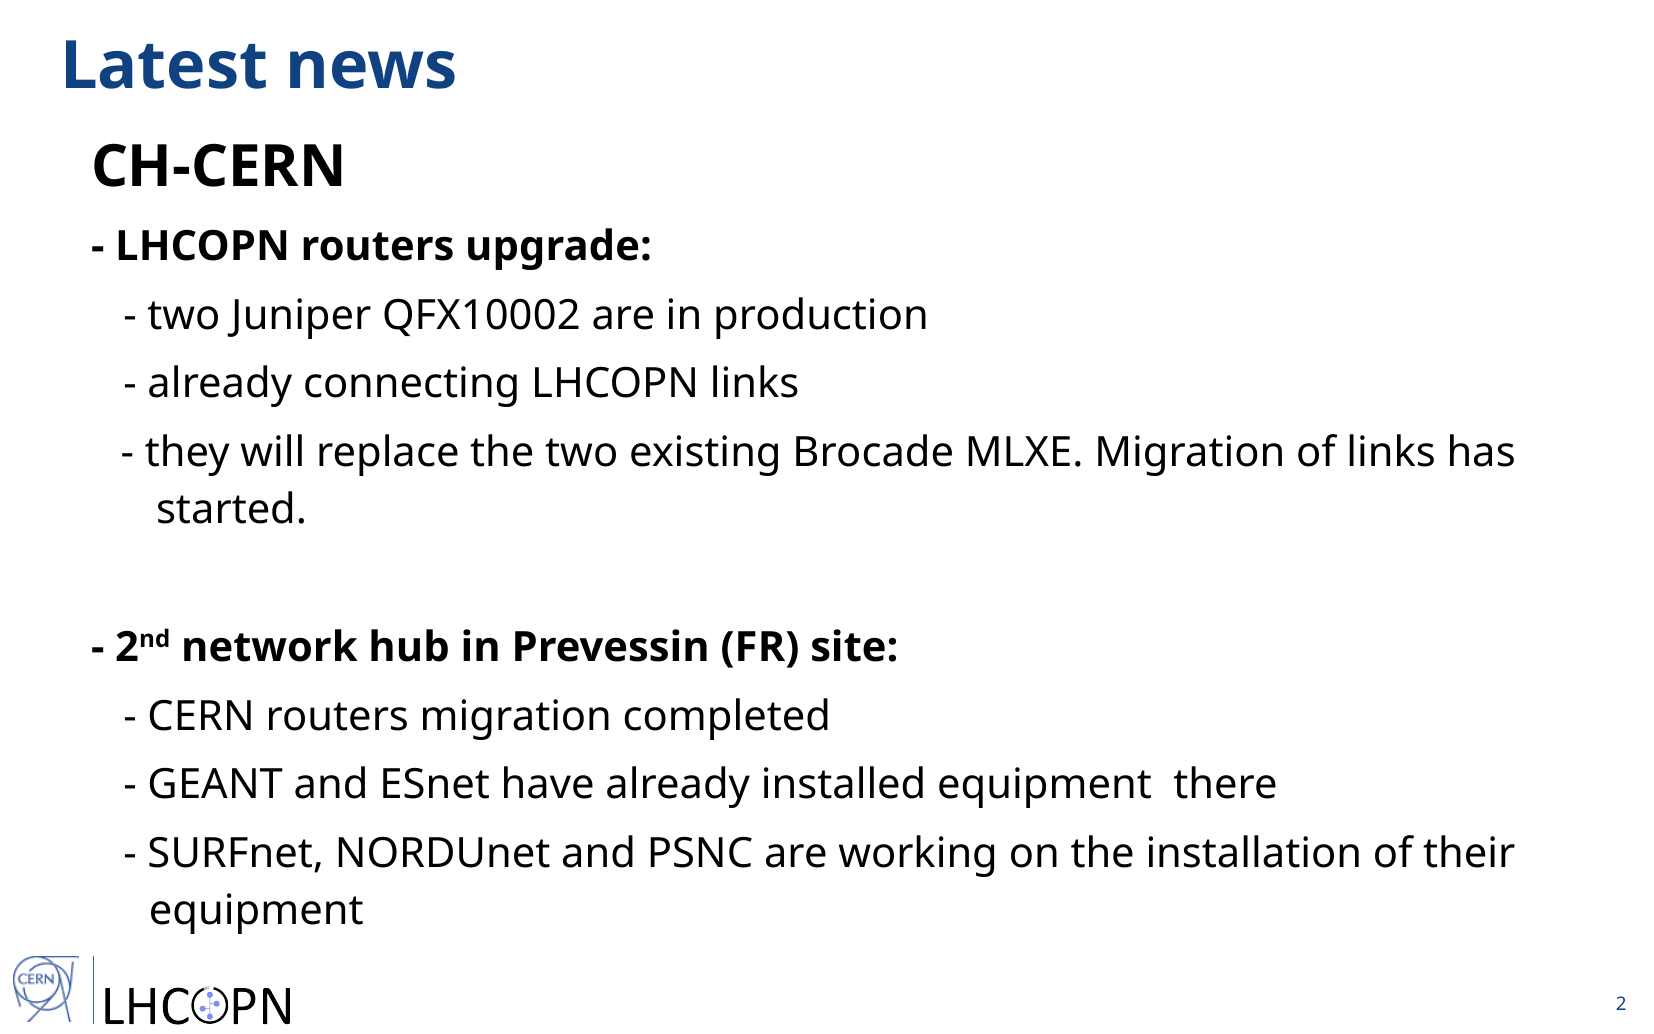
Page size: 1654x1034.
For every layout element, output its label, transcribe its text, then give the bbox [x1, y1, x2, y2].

text_box CH-CERN - LHCOPN routers upgrade: - two Juniper QFX10002 are in production - already connecting LHCOPN links - they will replace the two existing Brocade MLXE. Migration of links has started. - 2nd network hub in Prevessin (FR) site: - CERN routers migration completed - GEANT and ESnet have already installed equipment there - SURFnet, NORDUnet and PSNC are working on the installation of their equipment [76, 117, 1601, 1034]
title Latest news [60, 0, 1528, 138]
picture [13, 956, 76, 1032]
